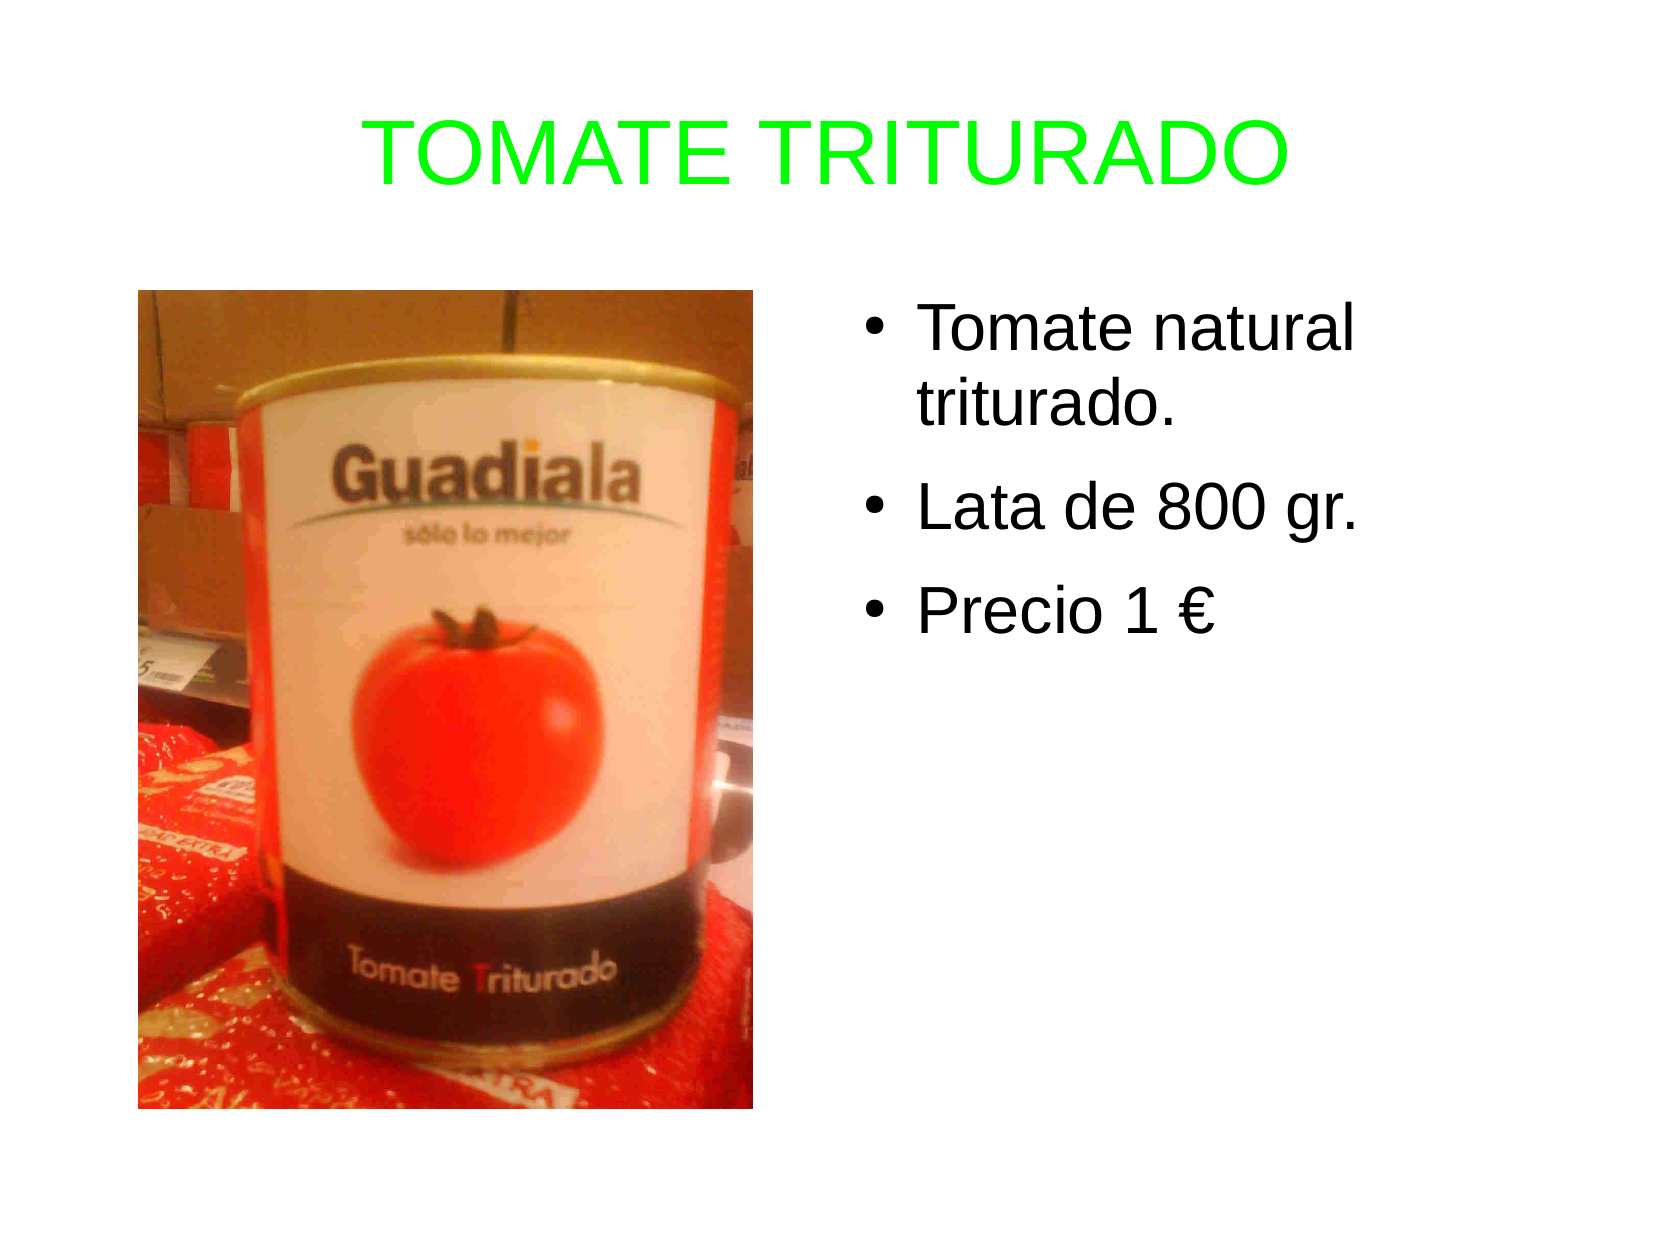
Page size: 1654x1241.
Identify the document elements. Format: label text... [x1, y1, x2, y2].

list Tomate natural triturado. Lata de 800 gr. Precio 1 € [845, 290, 1572, 1109]
picture [138, 290, 753, 1109]
title TOMATE TRITURADO [82, 49, 1571, 257]
